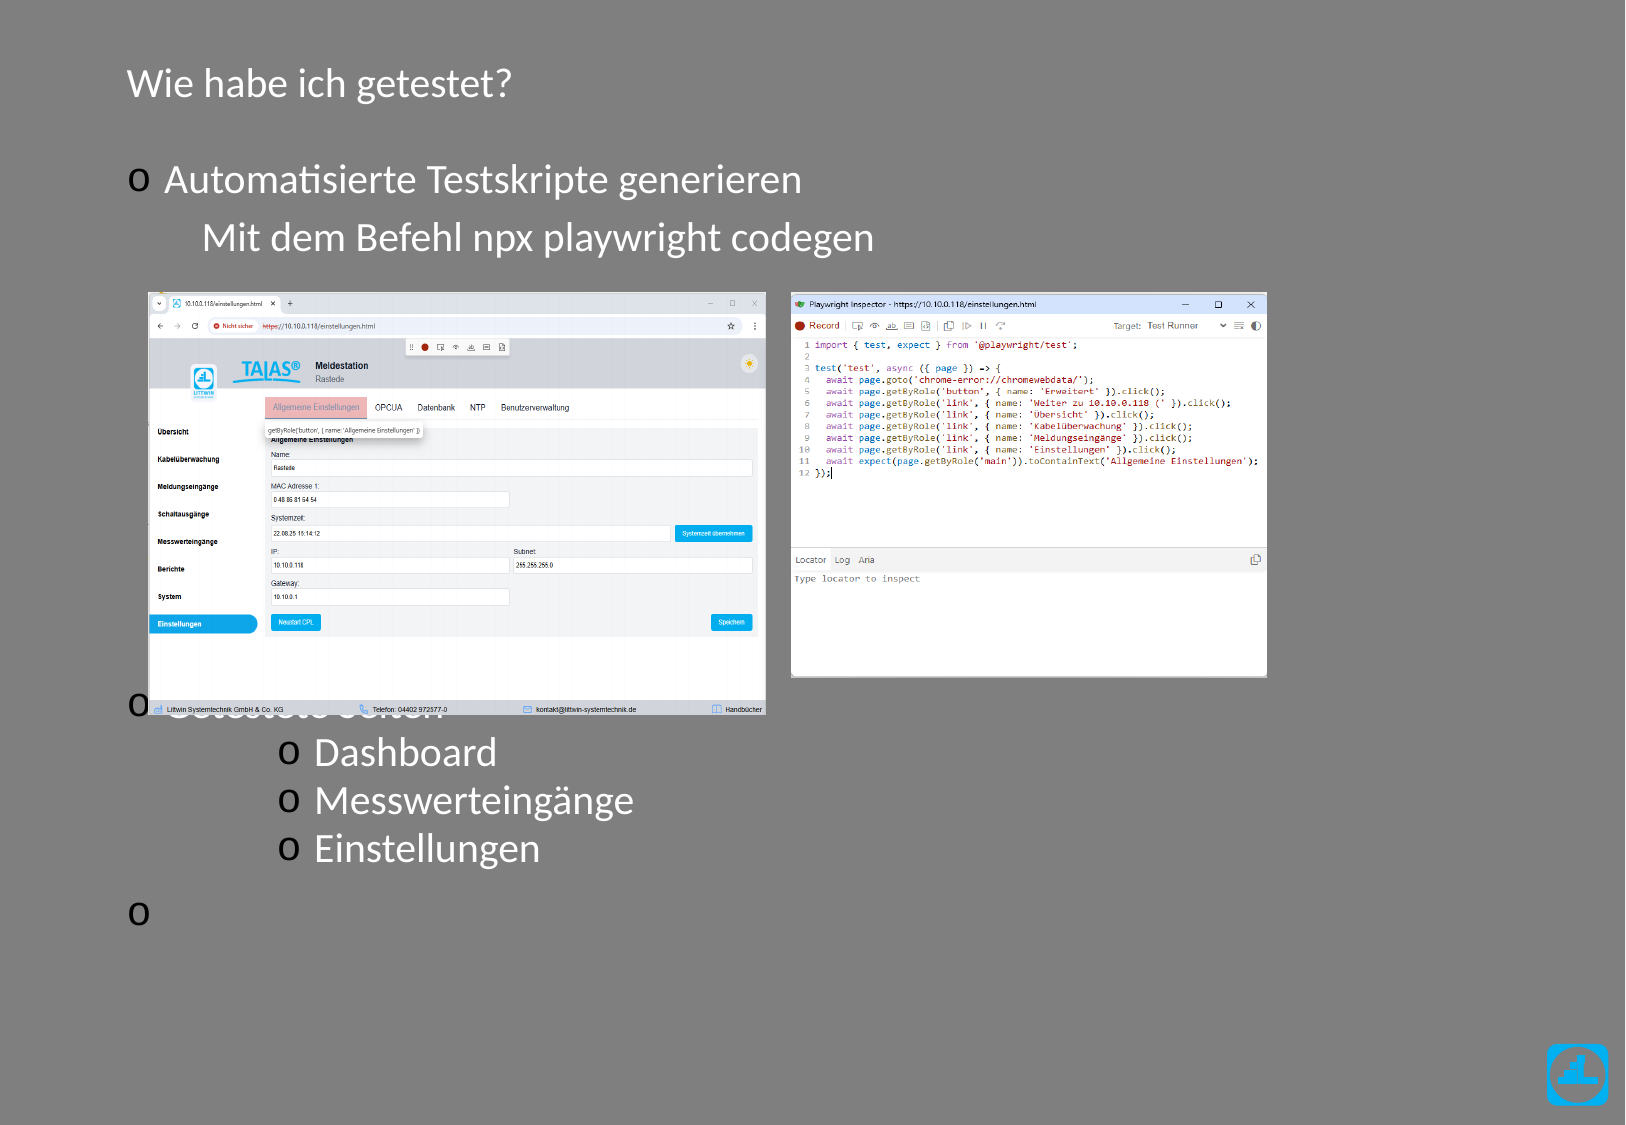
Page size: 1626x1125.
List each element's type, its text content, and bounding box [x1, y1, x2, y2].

title Wie habe ich getestet? [111, 59, 803, 134]
picture [791, 292, 1267, 678]
list Automatisierte Testskripte generieren Mit dem Befehl npx playwright codegen Getestete Seiten Dashboard Messwerteingänge Einstellungen [111, 155, 1514, 983]
picture [148, 292, 766, 715]
